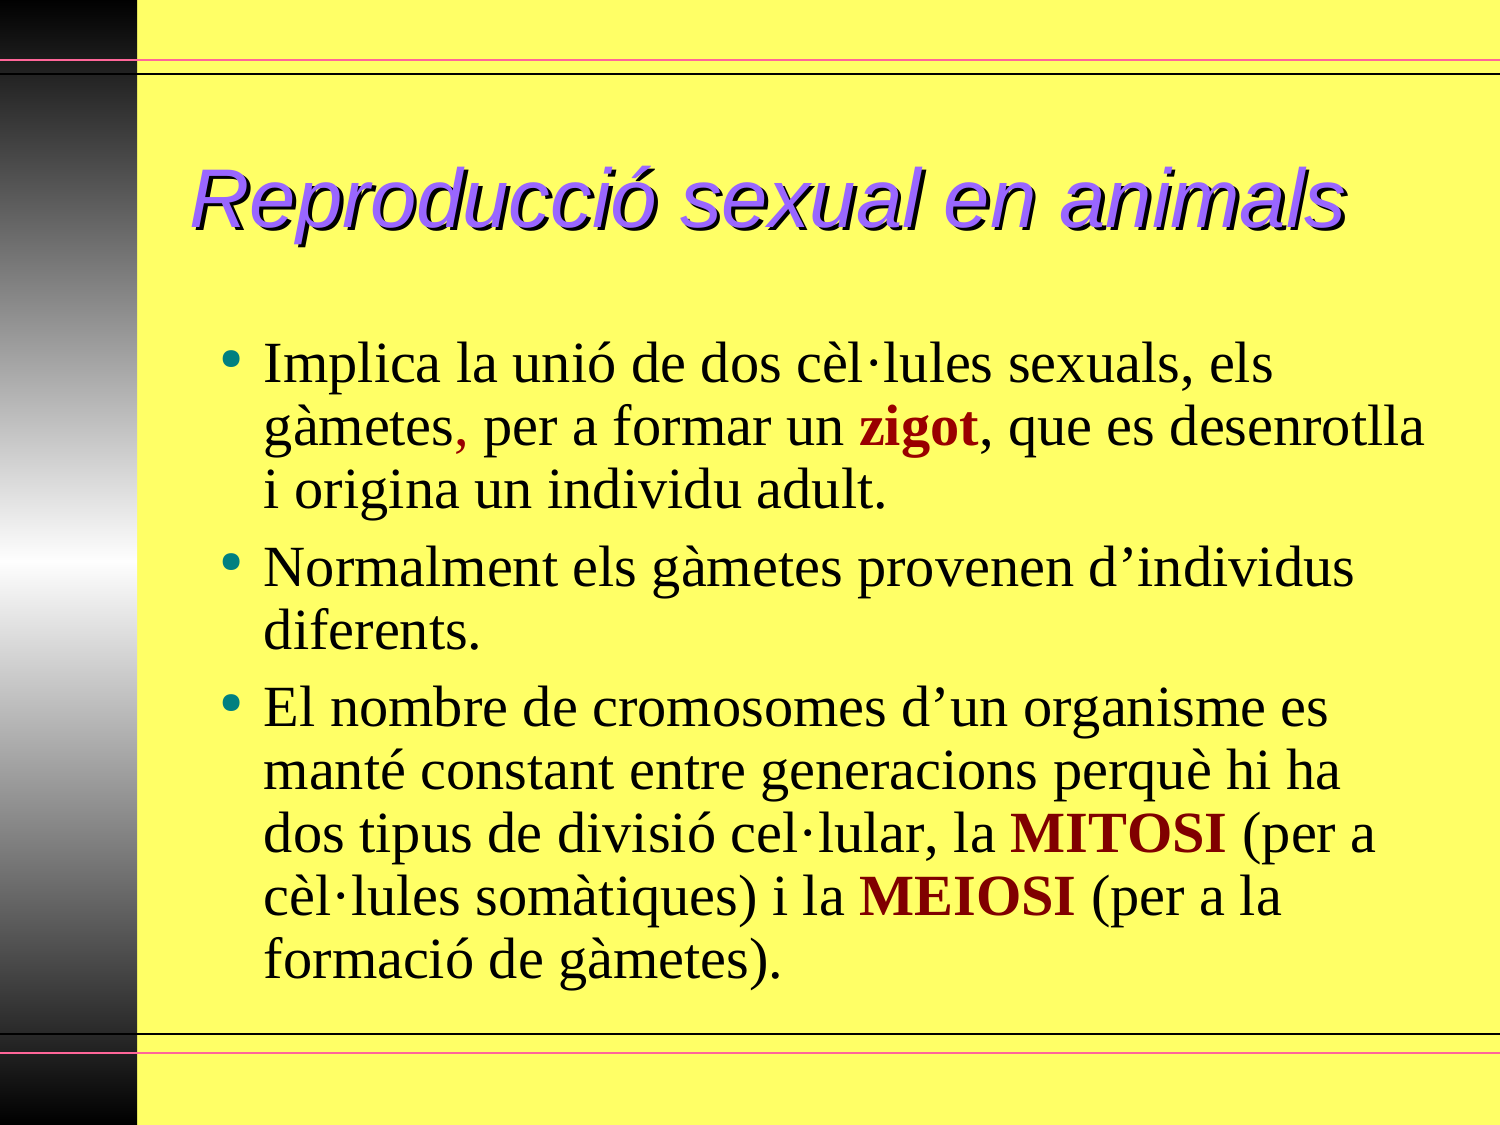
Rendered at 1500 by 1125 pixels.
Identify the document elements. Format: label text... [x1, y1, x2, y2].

title Reproducció sexual en animals [174, 86, 1450, 302]
list Implica la unió de dos cèl·lules sexuals, els gàmetes, per a formar un zigot, que es desenrotlla i origina un individu adult. Normalment els gàmetes provenen d’individus diferents. El nombre de cromosomes d’un organisme es manté constant entre generacions perquè hi ha dos tipus de divisió cel·lular, la MITOSI (per a cèl·lules somàtiques) i la MEIOSI (per a la formació de gàmetes). [174, 324, 1450, 1001]
